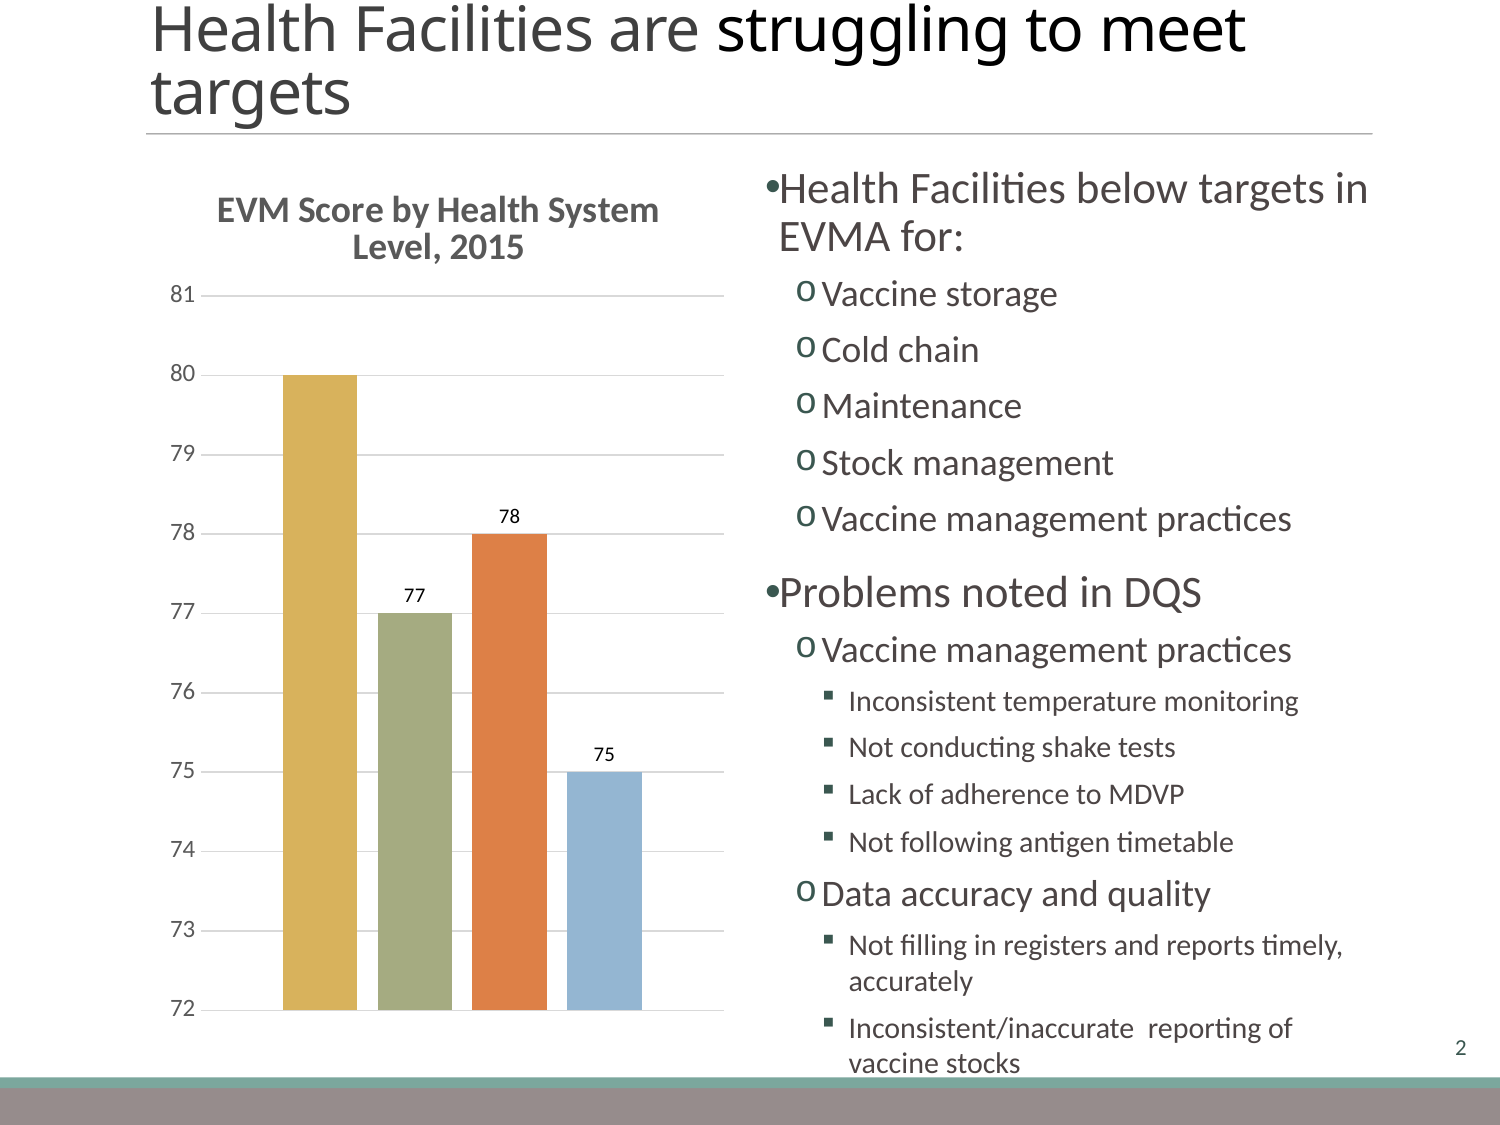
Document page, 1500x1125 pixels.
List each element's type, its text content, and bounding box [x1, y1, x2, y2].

list Health Facilities below targets in EVMA for: Vaccine storage Cold chain Maintenance Stock management Vaccine management practices Problems noted in DQS Vaccine management practices Inconsistent temperature monitoring Not conducting shake tests Lack of adherence to MDVP Not following antigen timetable Data accuracy and quality Not filling in registers and reports timely, accurately Inconsistent/inaccurate reporting of vaccine stocks [765, 157, 1373, 1092]
chart [134, 157, 743, 1040]
title Health Facilities are struggling to meet targets [135, 47, 1373, 136]
slide_number <number> [1408, 1015, 1482, 1078]
